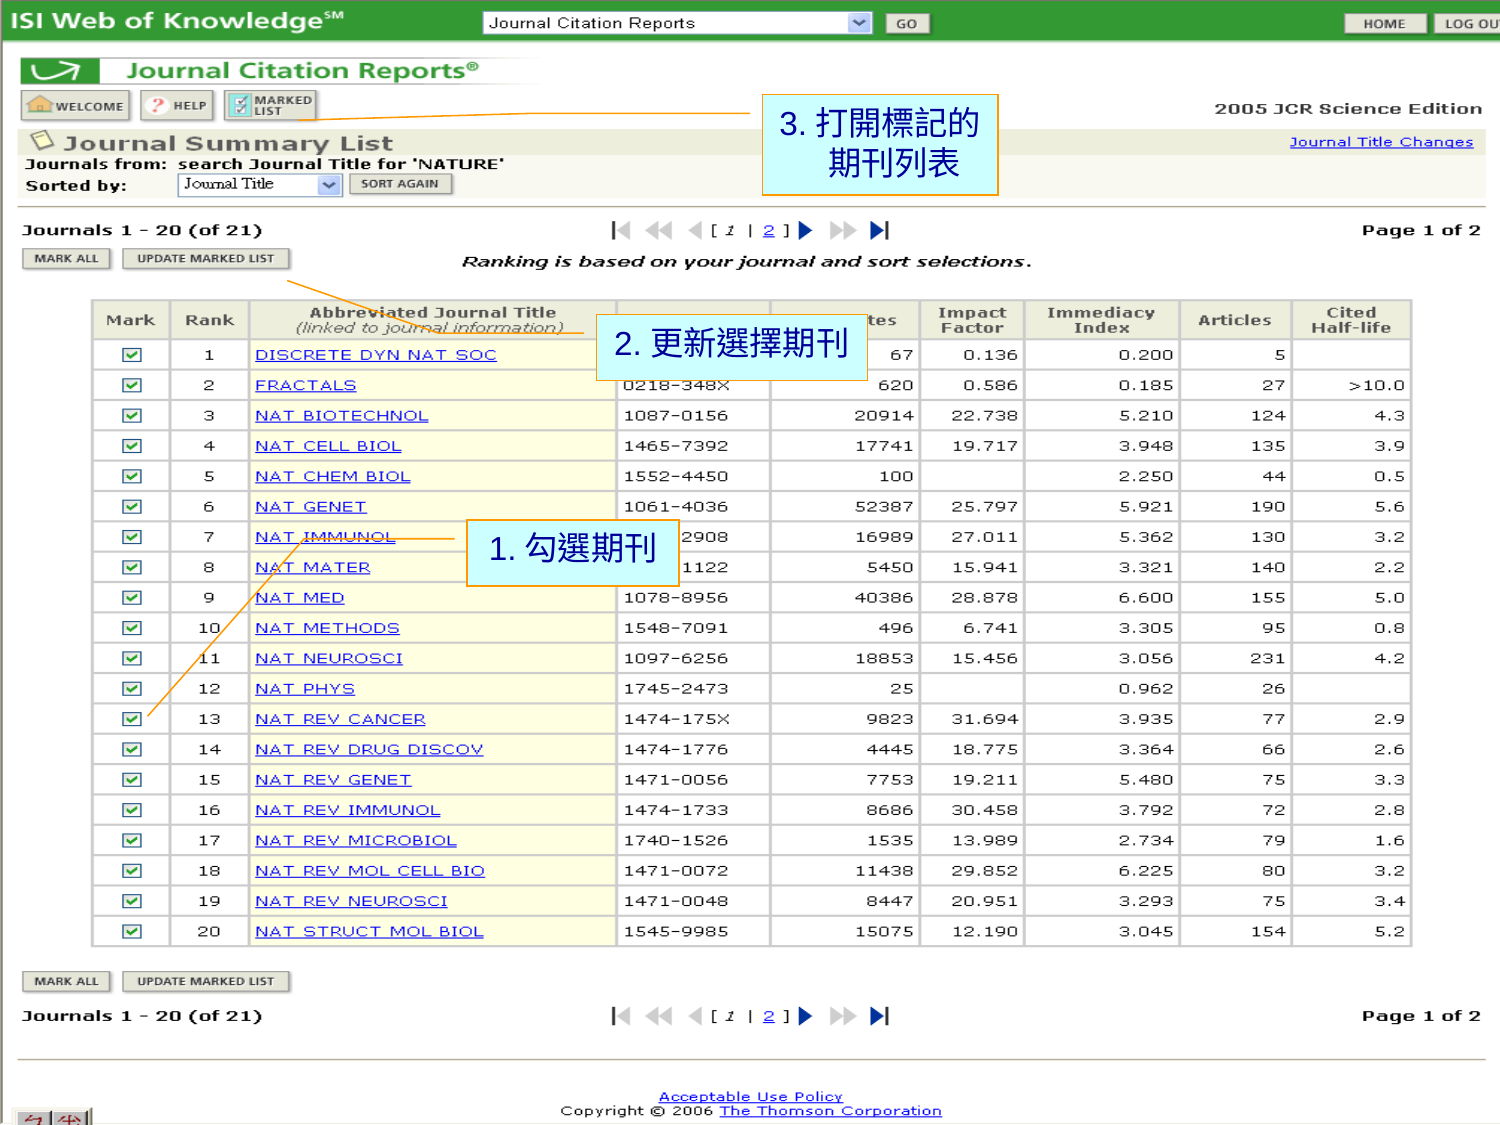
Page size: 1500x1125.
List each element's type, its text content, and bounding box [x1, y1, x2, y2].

picture [0, 0, 1500, 1125]
text_box 1.勾選期刊 [467, 520, 679, 586]
text_box 2.更新選擇期刊 [596, 314, 867, 380]
text_box 3.打開標記的期刊列表 [762, 95, 998, 195]
